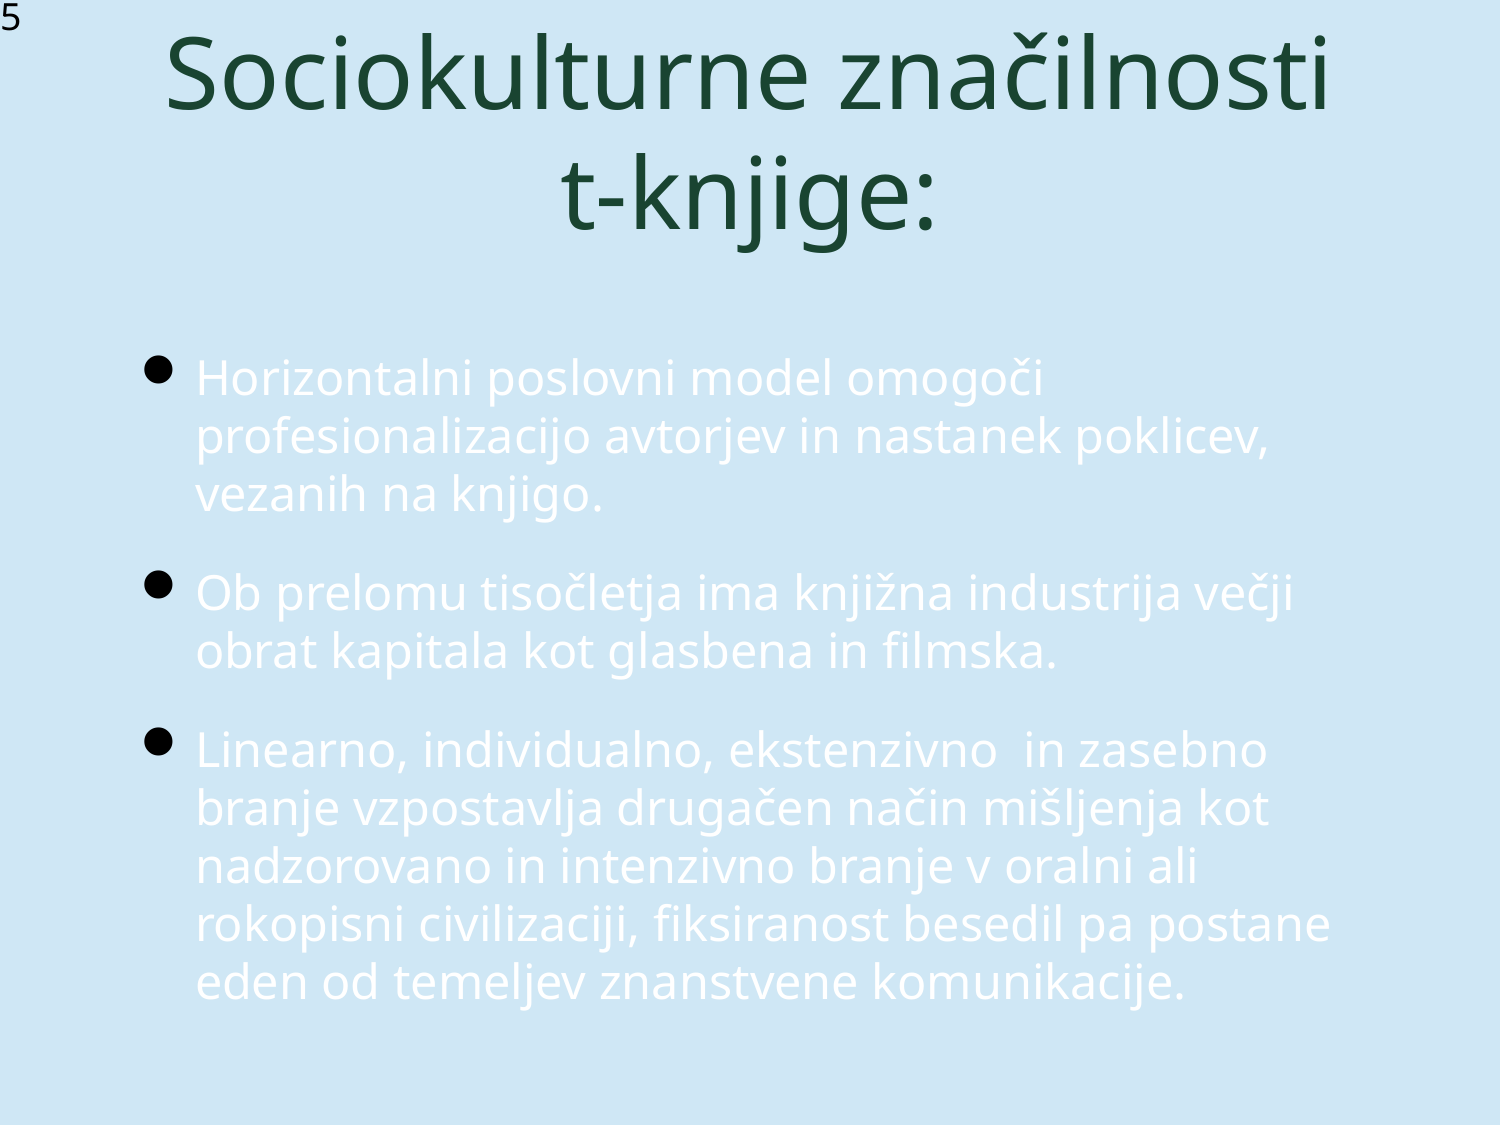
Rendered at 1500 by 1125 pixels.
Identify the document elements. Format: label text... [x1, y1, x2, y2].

list Horizontalni poslovni model omogoči profesionalizacijo avtorjev in nastanek poklicev, vezanih na knjigo. Ob prelomu tisočletja ima knjižna industrija večji obrat kapitala kot glasbena in filmska. Linearno, individualno, ekstenzivno in zasebno branje vzpostavlja drugačen način mišljenja kot nadzorovano in intenzivno branje v oralni ali rokopisni civilizaciji, fiksiranost besedil pa postane eden od temeljev znanstvene komunikacije. [125, 339, 1375, 1026]
title Sociokulturne značilnosti t-knjige: [125, 12, 1375, 246]
